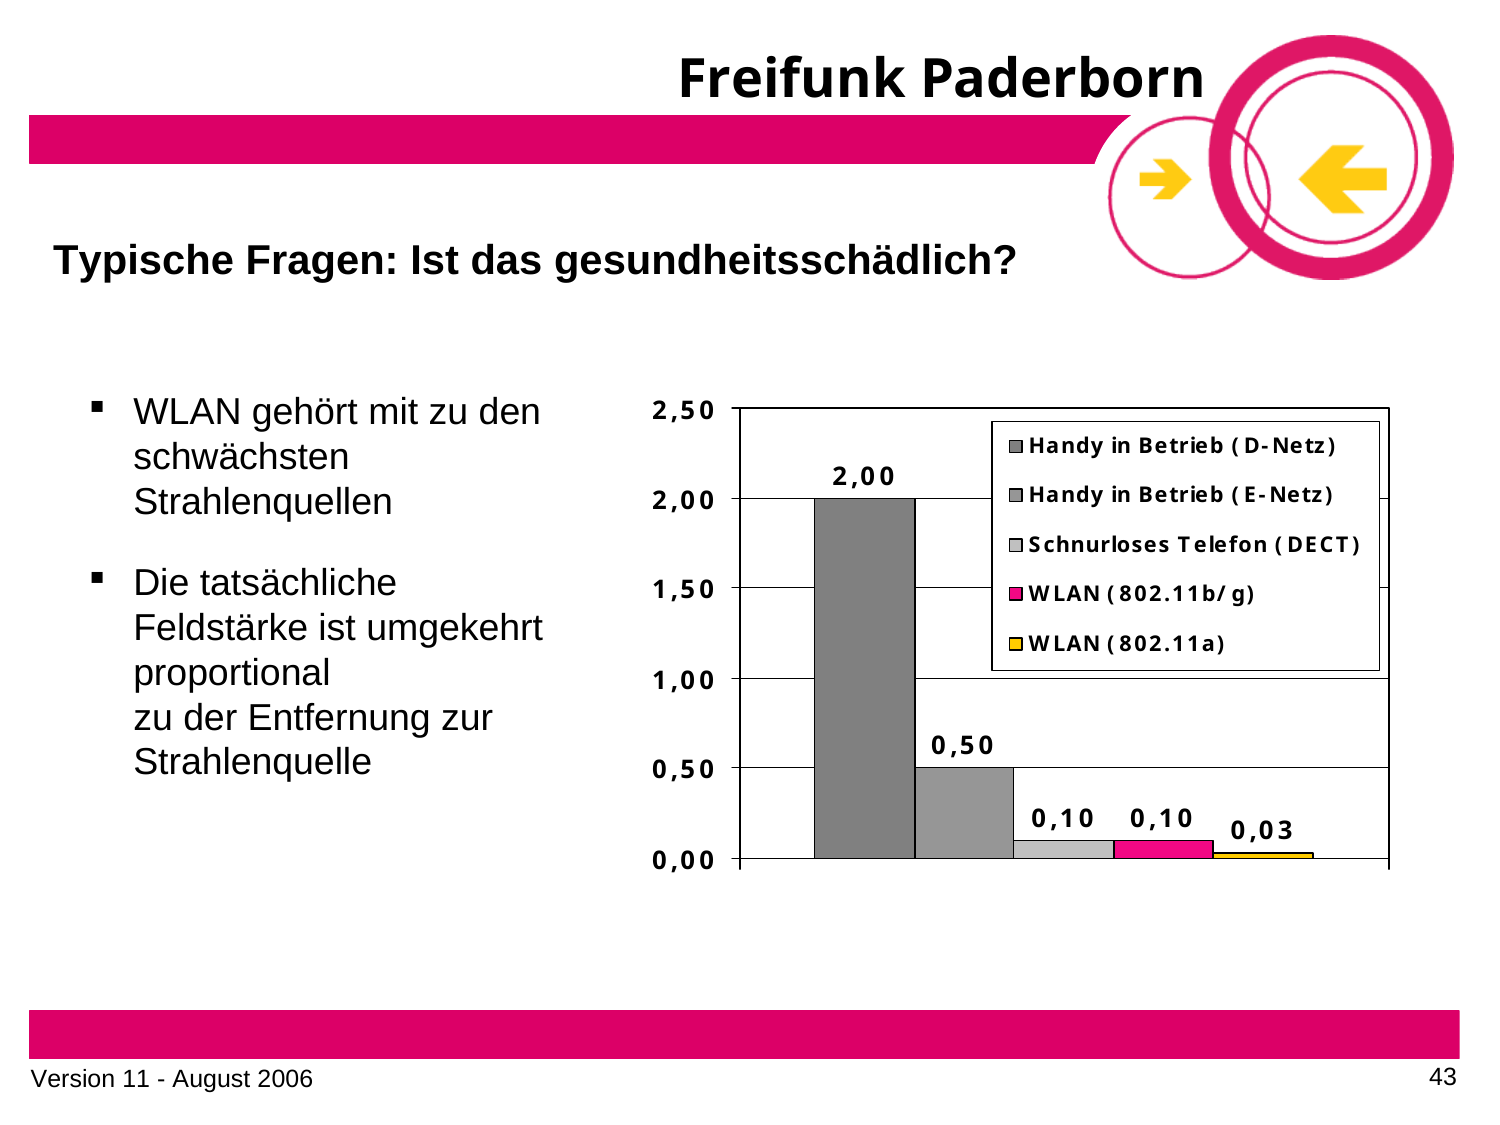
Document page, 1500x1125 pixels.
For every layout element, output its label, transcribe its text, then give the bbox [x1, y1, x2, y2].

picture [1107, 35, 1454, 280]
text_box Typische Fragen: Ist das gesundheitsschädlich? [53, 233, 1046, 352]
chart [624, 337, 1500, 916]
text_box WLAN gehört mit zu den schwächsten Strahlenquellen Die tatsächliche Feldstärke ist umgekehrt proportional zu der Entfernung zur Strahlenquelle [59, 387, 576, 988]
